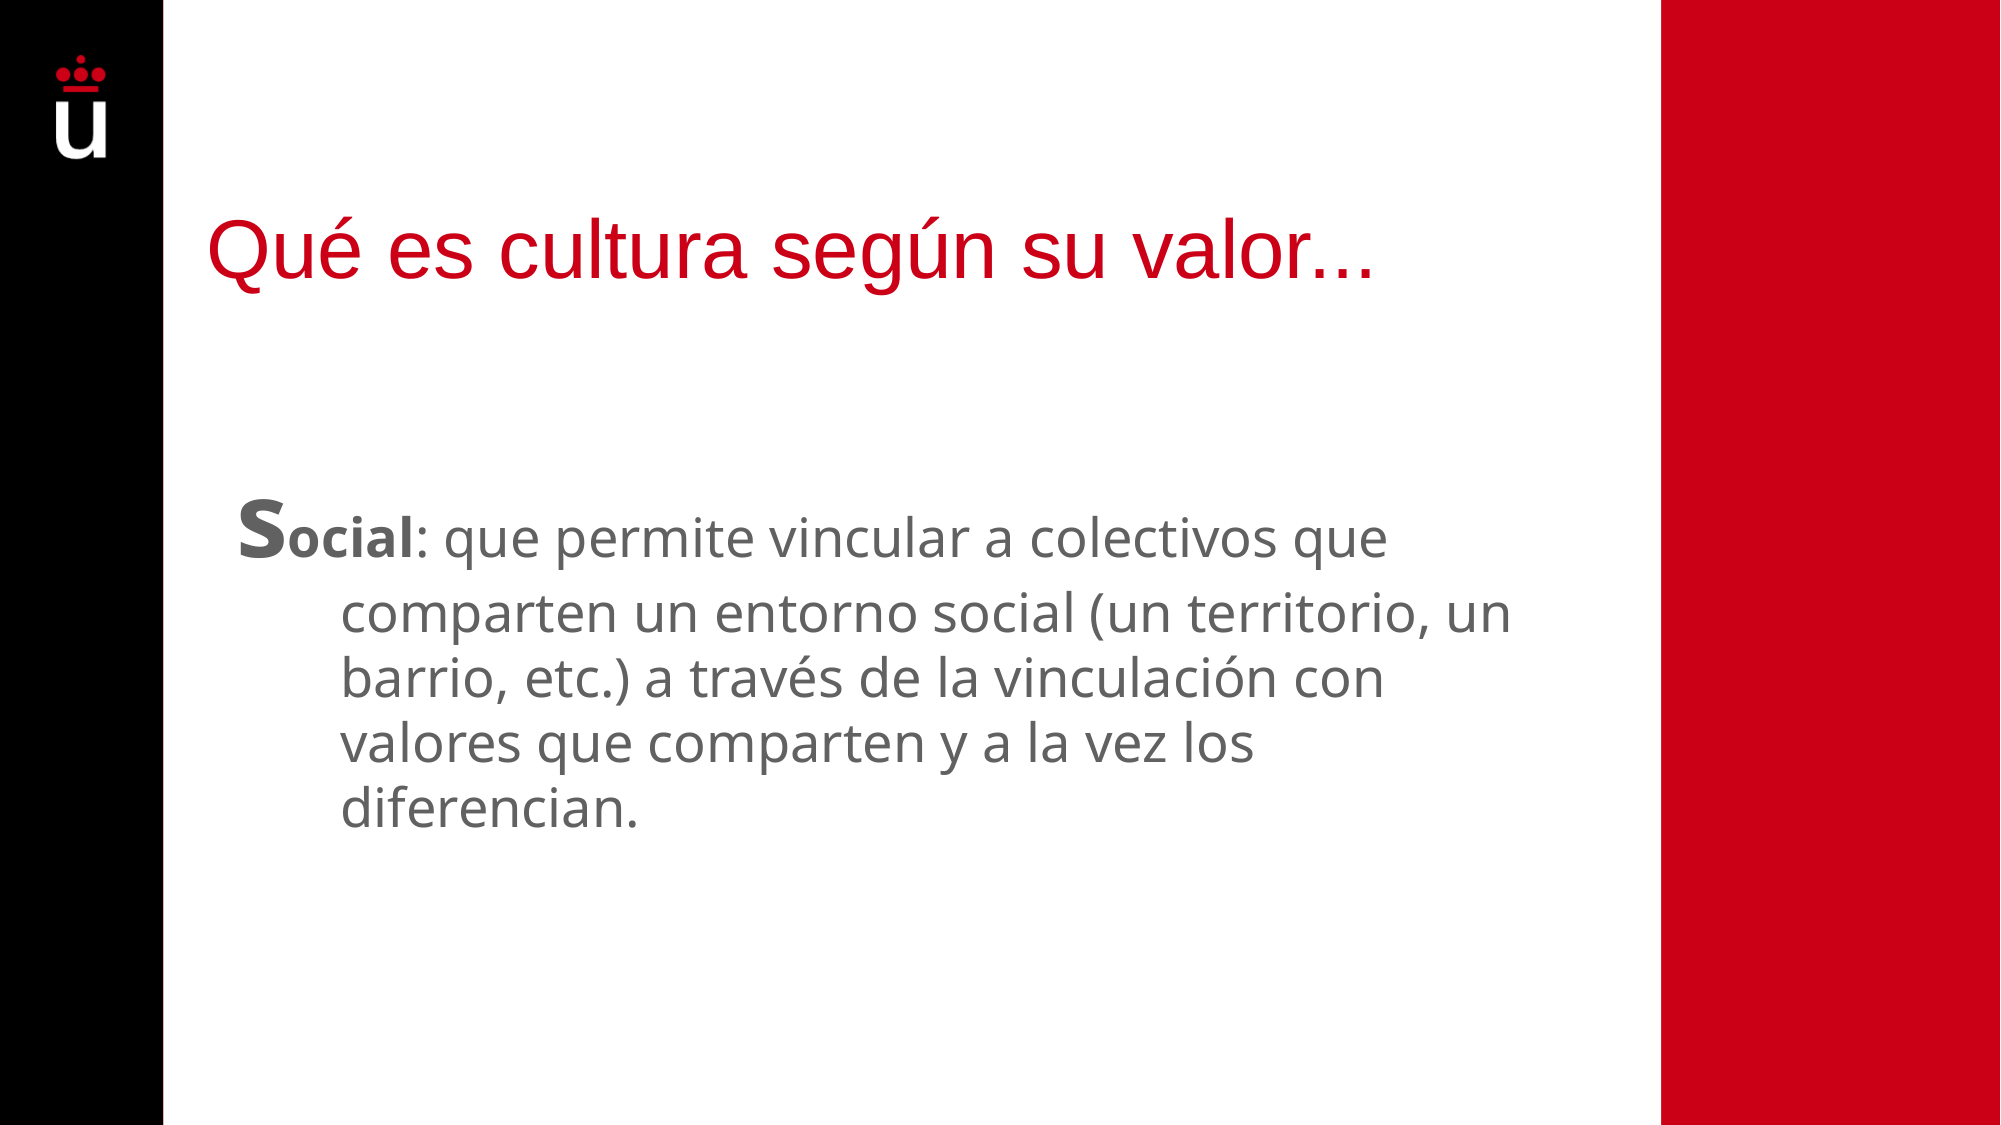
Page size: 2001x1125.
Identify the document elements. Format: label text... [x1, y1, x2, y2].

list Qué es cultura según su valor... [206, 234, 1595, 296]
picture [55, 55, 117, 165]
list social: que permite vincular a colectivos que comparten un entorno social (un territorio, un barrio, etc.) a través de la vinculación con valores que comparten y a la vez los diferencian. [236, 296, 1527, 1034]
